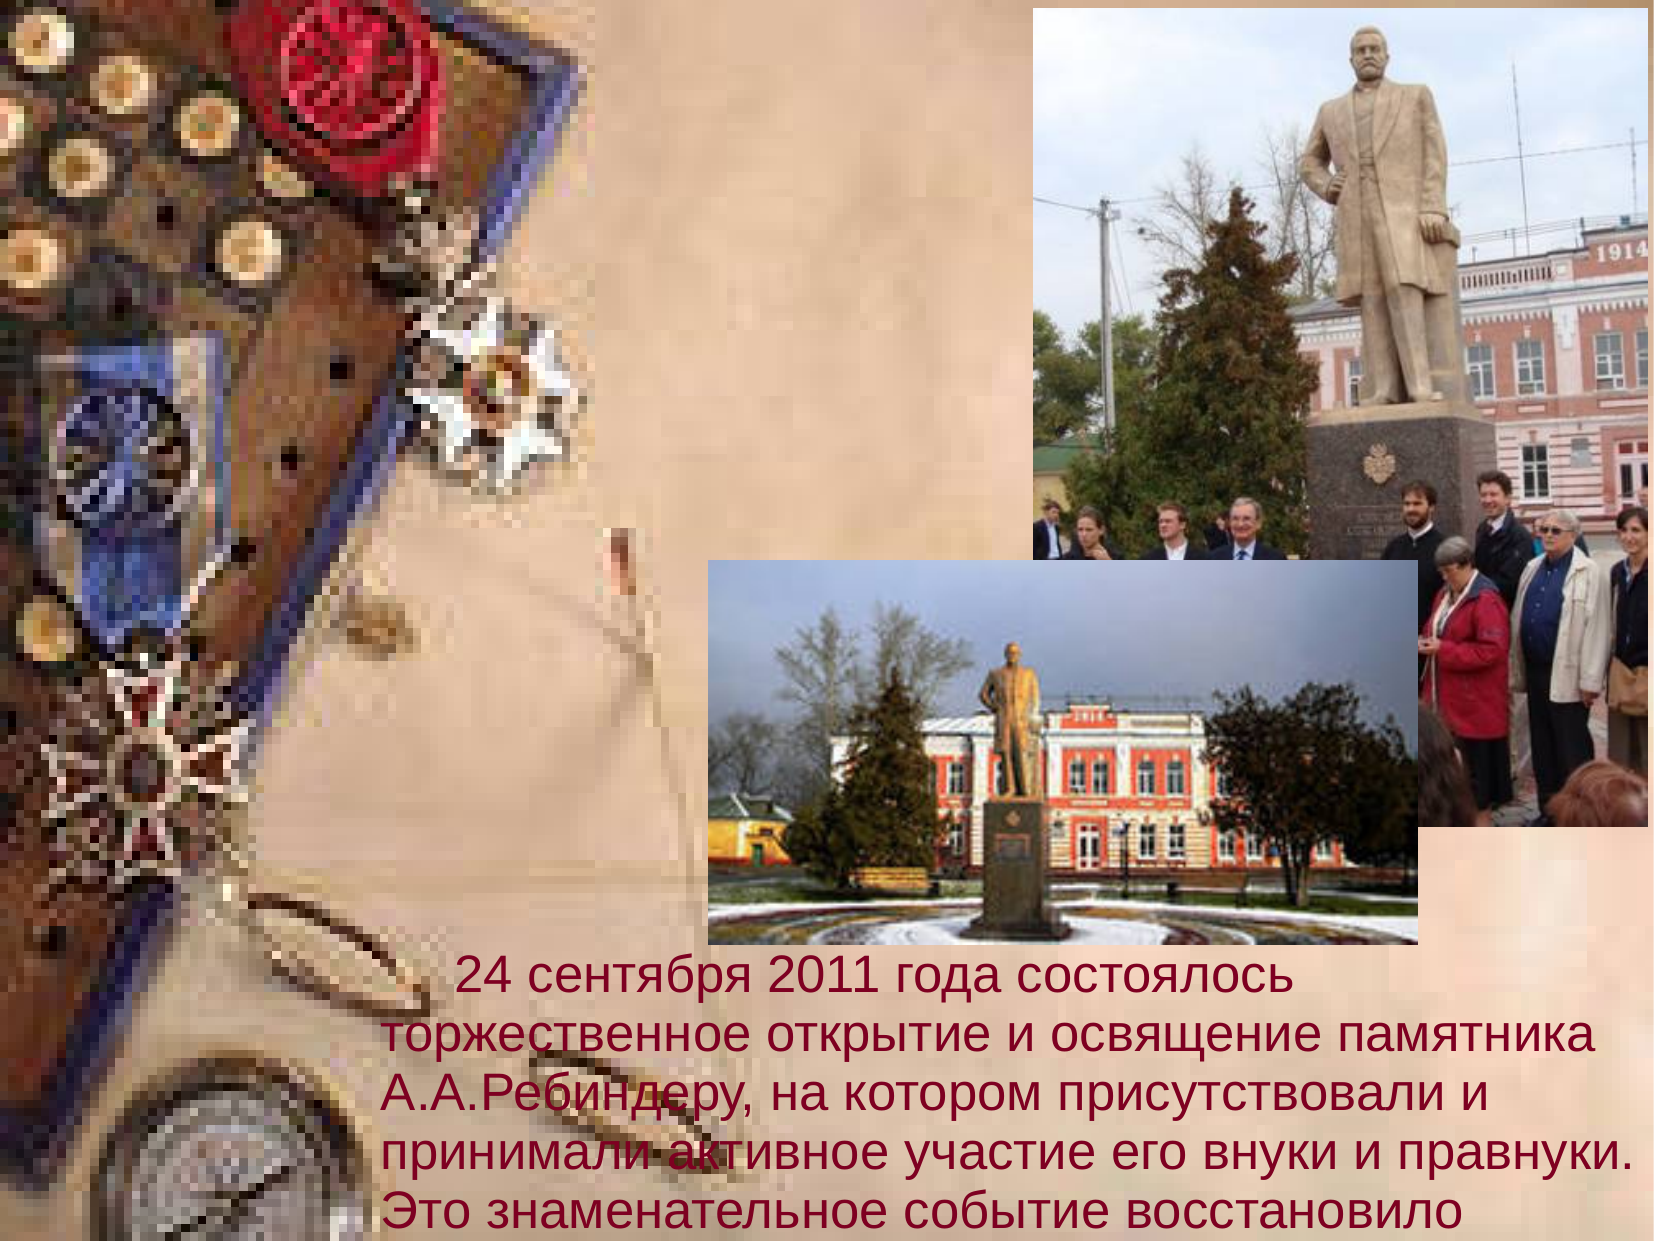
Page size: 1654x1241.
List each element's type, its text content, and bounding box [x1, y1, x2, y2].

list 24 сентября 2011 года состоялось торжественное открытие и освящение памятника А.А.Ребиндеру, на котором присутствовали и принимали активное участие его внуки и правнуки. Это знаменательное событие восстановило историческую справедливость и увековечило память человека, внесшего неоценимый личный вклад в развитие Шебекинского края. [324, 944, 1654, 1241]
title [82, 49, 1033, 257]
picture [0, 0, 1654, 1241]
